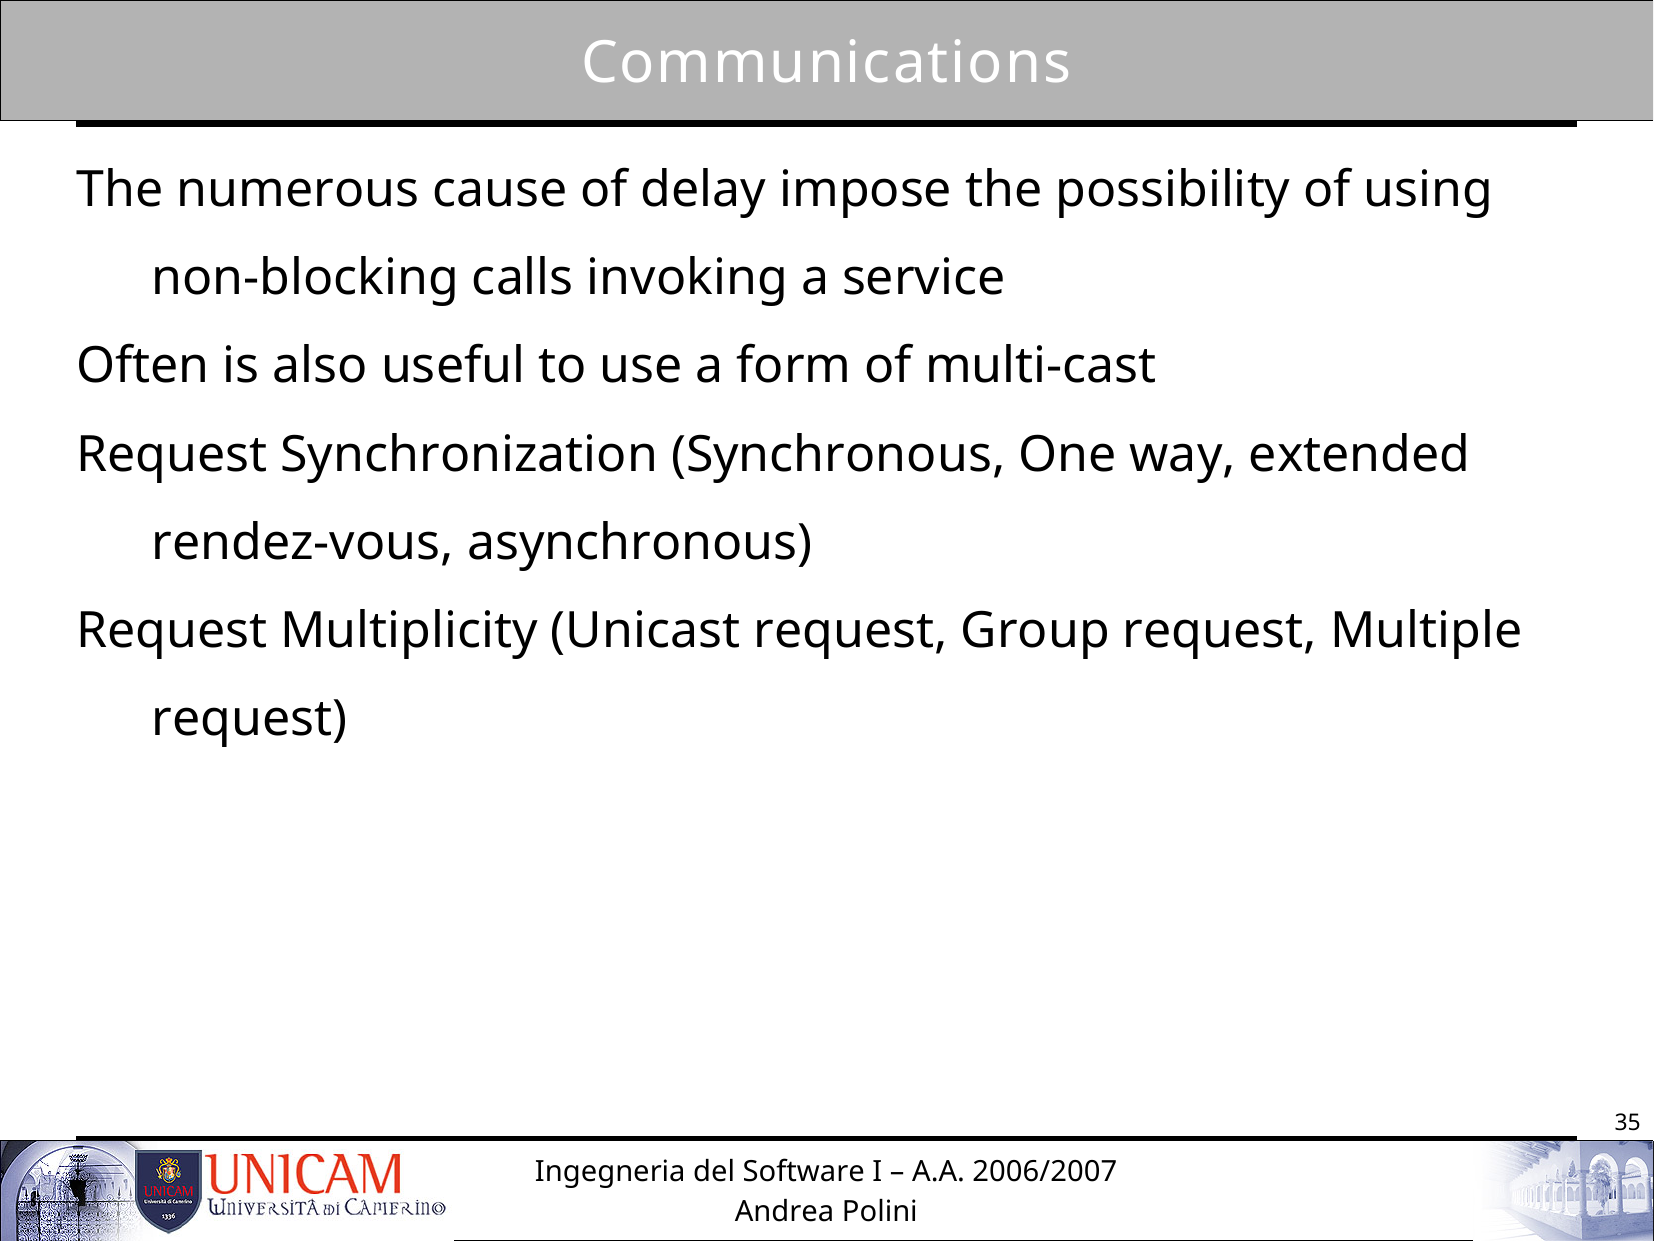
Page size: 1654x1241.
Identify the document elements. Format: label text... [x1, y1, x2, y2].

picture [1473, 1141, 1654, 1241]
picture [0, 1141, 454, 1241]
list The numerous cause of delay impose the possibility of using non-blocking calls invoking a service Often is also useful to use a form of multi-cast Request Synchronization (Synchronous, One way, extended rendez-vous, asynchronous) Request Multiplicity (Unicast request, Group request, Multiple request) [76, 152, 1577, 715]
title Communications [0, 0, 1653, 121]
